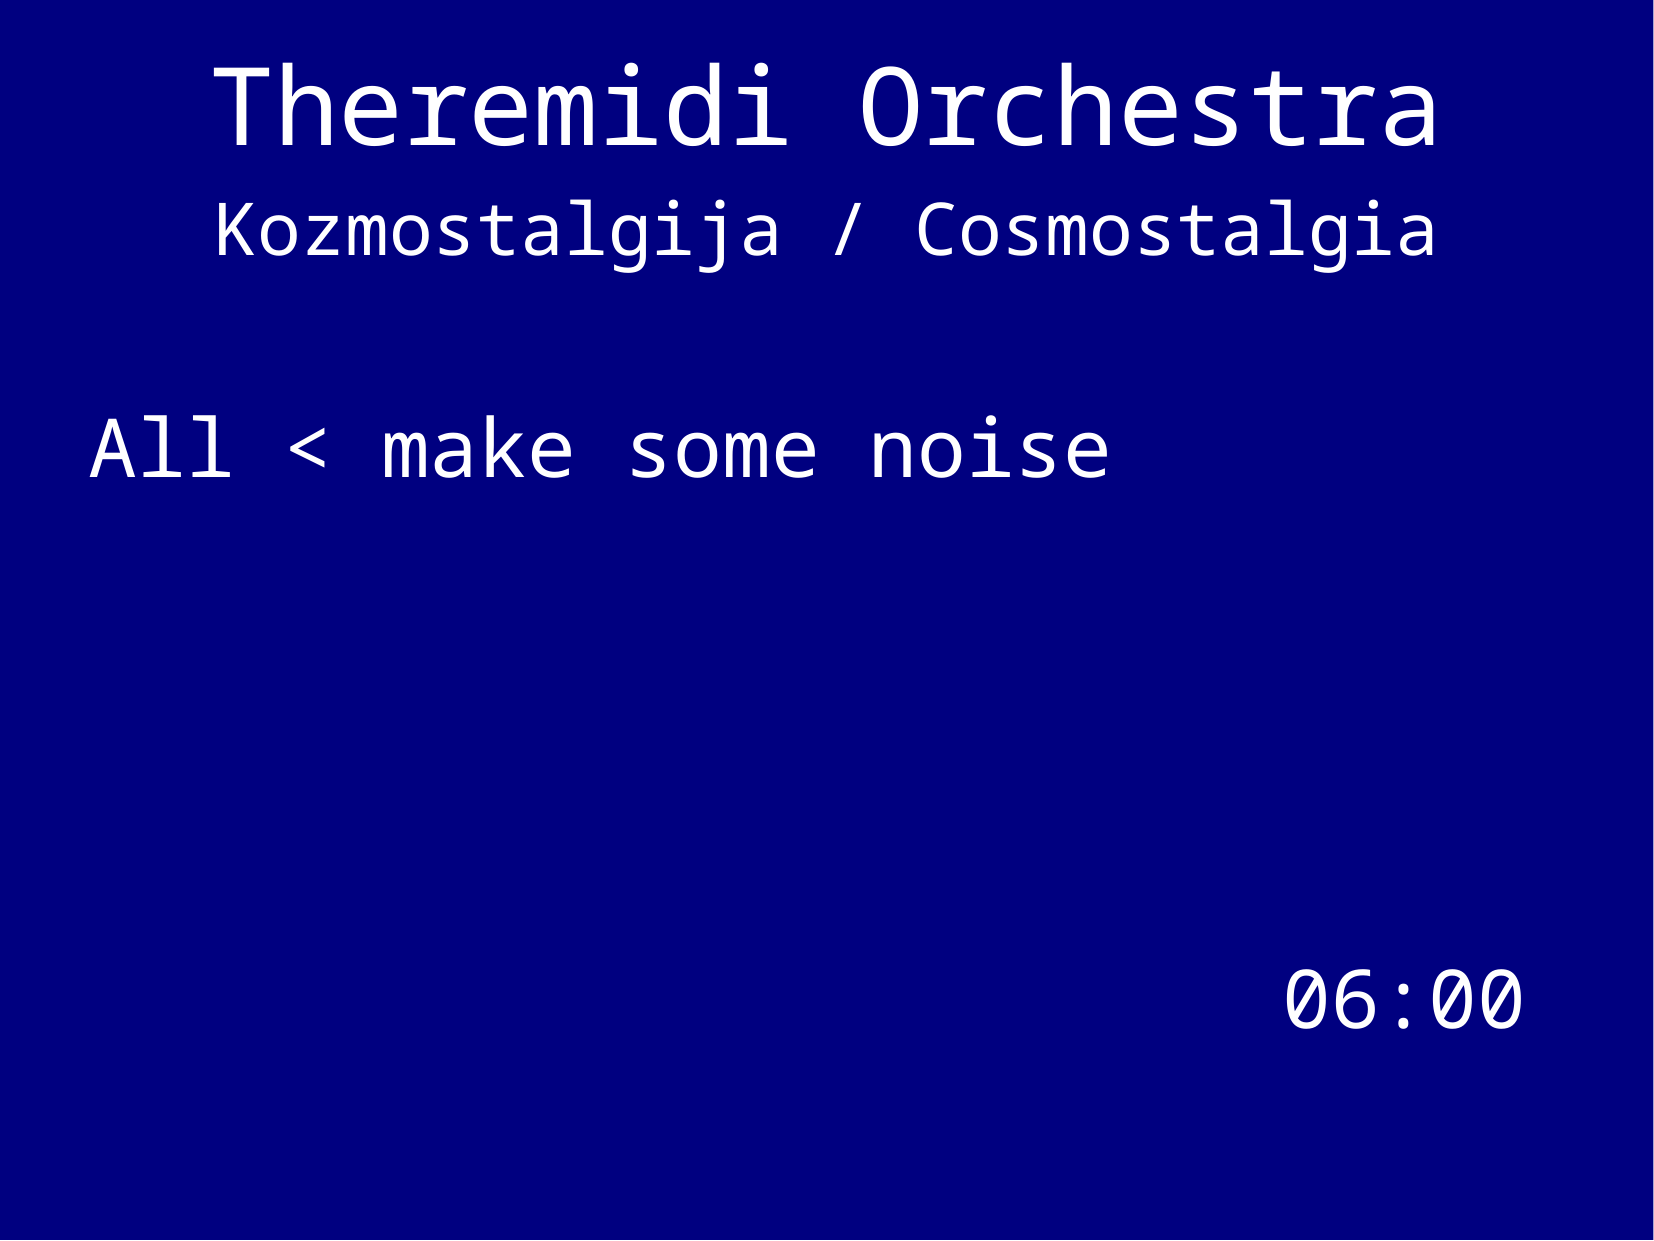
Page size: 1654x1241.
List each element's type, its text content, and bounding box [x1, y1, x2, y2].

title Theremidi Orchestra Kozmostalgija / Cosmostalgia [82, 49, 1571, 257]
subtitle All < make some noise [88, 272, 1566, 1063]
text_box 06:00 [1282, 900, 1620, 1096]
